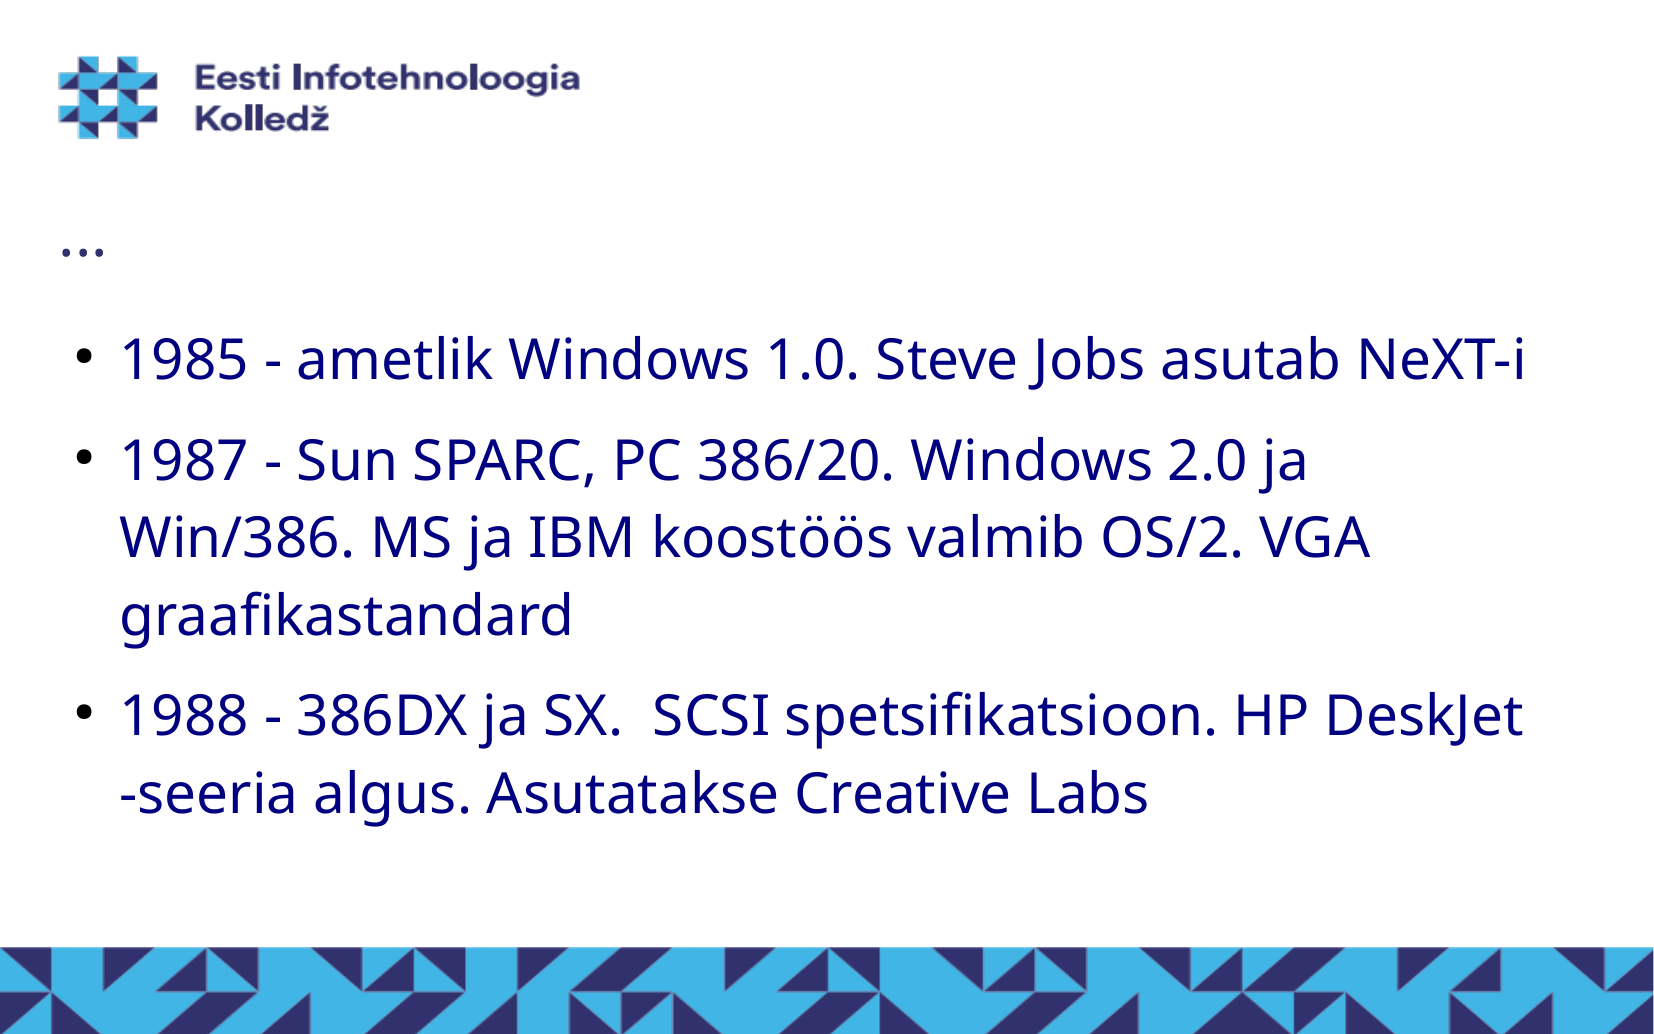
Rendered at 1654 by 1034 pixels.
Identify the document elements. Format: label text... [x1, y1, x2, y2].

list 1985 - ametlik Windows 1.0. Steve Jobs asutab NeXT-i 1987 - Sun SPARC, PC 386/20. Windows 2.0 ja Win/386. MS ja IBM koostöös valmib OS/2. VGA graafikastandard 1988 - 386DX ja SX. SCSI spetsifikatsioon. HP DeskJet -seeria algus. Asutatakse Creative Labs [59, 318, 1536, 910]
title ... [59, 158, 1489, 308]
